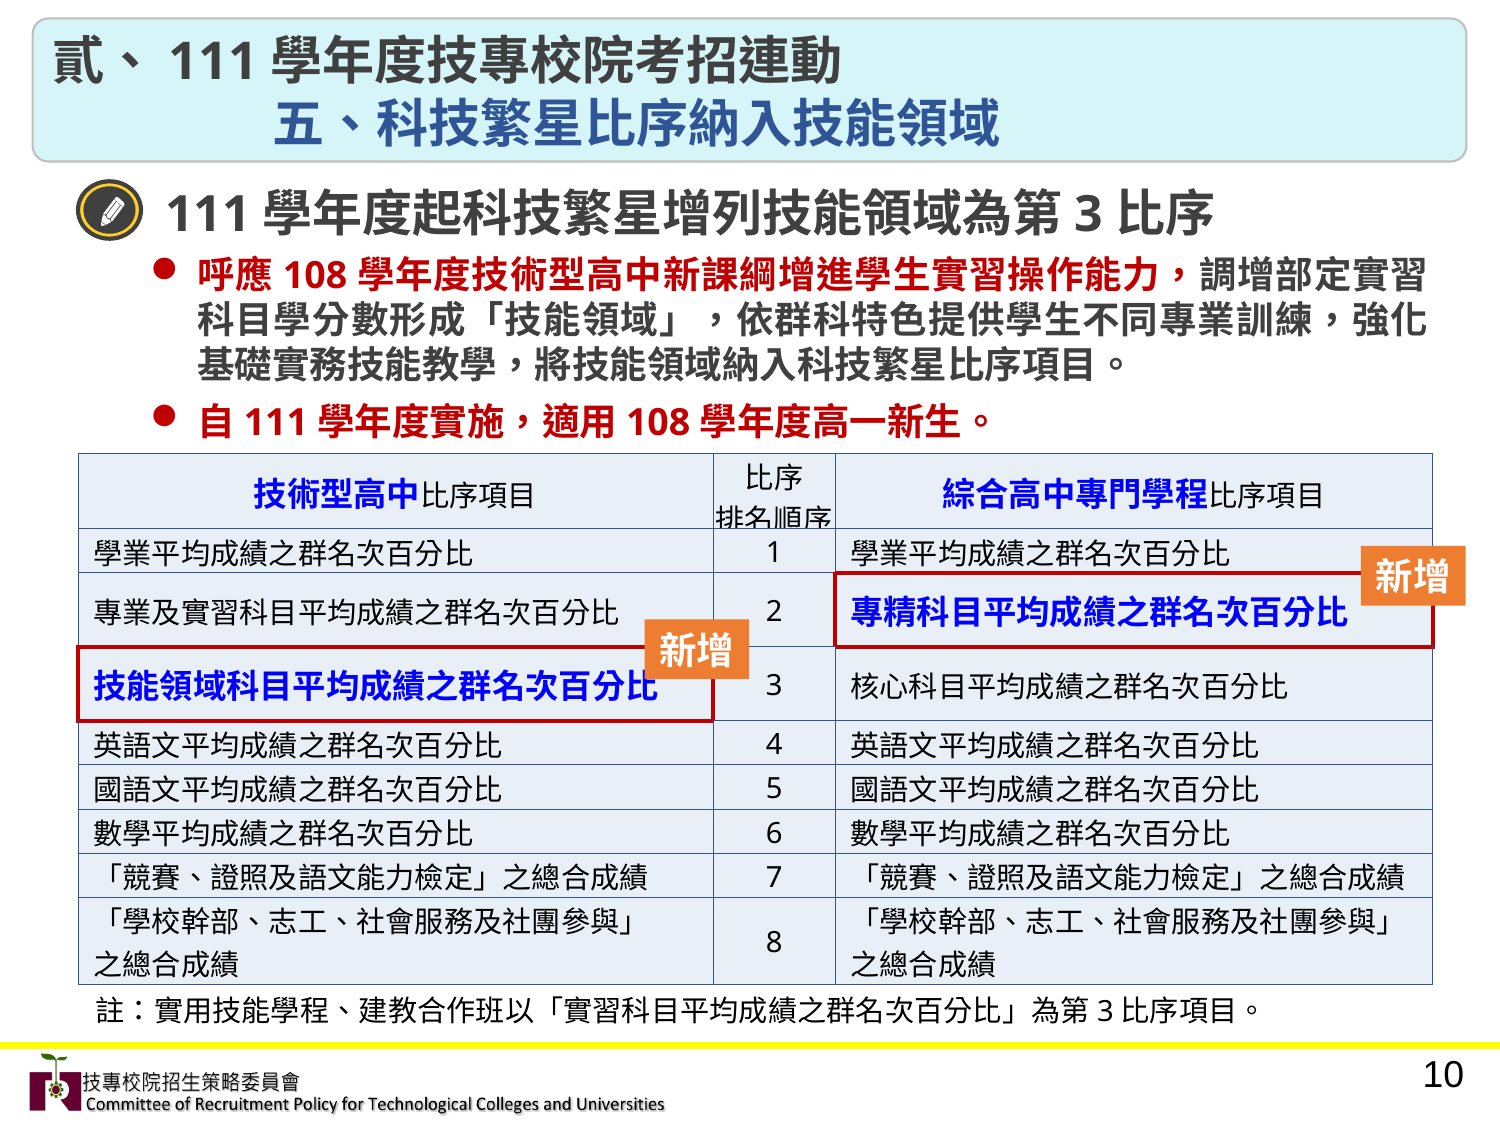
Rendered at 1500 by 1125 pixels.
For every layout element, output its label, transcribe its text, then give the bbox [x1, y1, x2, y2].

table_cell 國語文平均成績之群名次百分比 [79, 765, 713, 809]
table_cell 6 [714, 810, 835, 853]
table_cell 3 [715, 647, 835, 720]
table_header 比序 排名順序 [714, 454, 835, 528]
table_cell 核心科目平均成績之群名次百分比 [836, 649, 1432, 720]
table_cell 4 [714, 721, 835, 764]
table_cell 5 [714, 765, 835, 809]
table_cell 技能領域科目平均成績之群名次百分比 [80, 649, 711, 719]
text_box 新增 [644, 619, 750, 680]
text_box 呼應108學年度技術型高中新課綱增進學生實習操作能力，調增部定實習科目學分數形成「技能領域」，依群科特色提供學生不同專業訓練，強化基礎實務技能教學，將技能領域納入科技繁星比序項目。 自111學年度實施，適用108學年度高一新生。 [135, 243, 1443, 509]
table_cell 數學平均成績之群名次百分比 [79, 810, 713, 853]
table_cell 8 [714, 898, 835, 984]
table_cell 專業及實習科目平均成績之群名次百分比 [79, 573, 713, 645]
table_cell 「學校幹部、志工、社會服務及社團參與」 之總合成績 [79, 898, 713, 984]
table_header 技術型高中比序項目 [79, 454, 713, 528]
text_box 貳、111學年度技專校院考招連動 五、科技繁星比序納入技能領域 [32, 18, 1467, 162]
table_cell 英語文平均成績之群名次百分比 [79, 723, 713, 764]
text_box 新增 [1360, 545, 1466, 606]
text_box 111學年度起科技繁星增列技能領域為第3比序 [150, 162, 1404, 243]
table_cell 「競賽、證照及語文能力檢定」之總合成績 [79, 854, 713, 897]
picture [29, 1052, 668, 1118]
table_cell 英語文平均成績之群名次百分比 [836, 721, 1432, 764]
table_cell 數學平均成績之群名次百分比 [836, 810, 1432, 853]
table_cell 學業平均成績之群名次百分比 [836, 529, 1432, 571]
table_cell 「競賽、證照及語文能力檢定」之總合成績 [836, 854, 1432, 897]
table_header 綜合高中專門學程比序項目 [836, 454, 1432, 528]
text_box [78, 181, 141, 239]
text_box 註：實用技能學程、建教合作班以「實習科目平均成績之群名次百分比」為第3比序項目。 [80, 984, 1283, 1035]
table_cell 國語文平均成績之群名次百分比 [836, 765, 1432, 809]
table_cell 「學校幹部、志工、社會服務及社團參與」 之總合成績 [836, 898, 1432, 984]
table_cell 學業平均成績之群名次百分比 [79, 529, 713, 572]
table_cell 專精科目平均成績之群名次百分比 [837, 575, 1431, 645]
table_cell 7 [714, 854, 835, 897]
table_cell 1 [714, 529, 835, 572]
table_cell 2 [714, 573, 833, 646]
